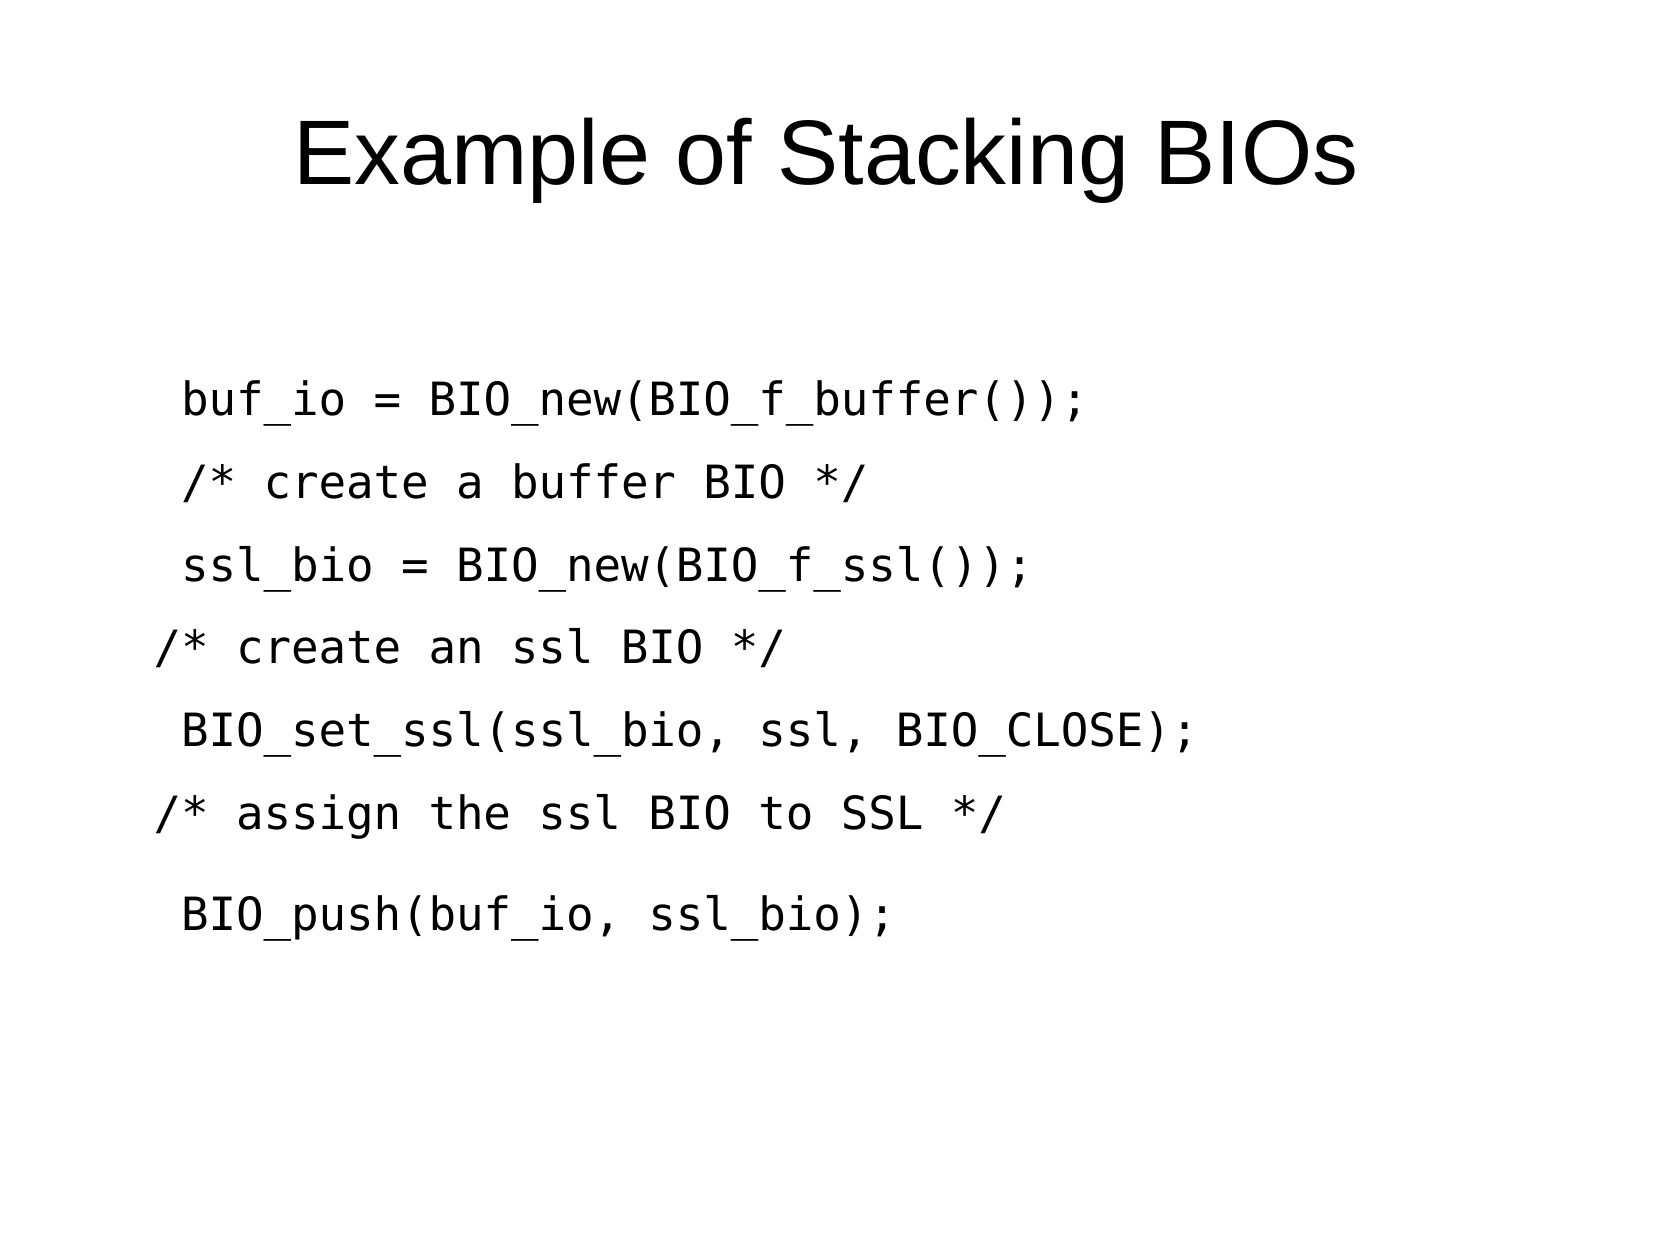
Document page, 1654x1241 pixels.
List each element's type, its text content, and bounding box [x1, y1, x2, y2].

list buf_io = BIO_new(BIO_f_buffer()); /* create a buffer BIO */ ssl_bio = BIO_new(BIO_f_ssl()); /* create an ssl BIO */ BIO_set_ssl(ssl_bio, ssl, BIO_CLOSE); /* assign the ssl BIO to SSL */ BIO_push(buf_io, ssl_bio); [82, 290, 1571, 1109]
title Example of Stacking BIOs [82, 56, 1571, 250]
